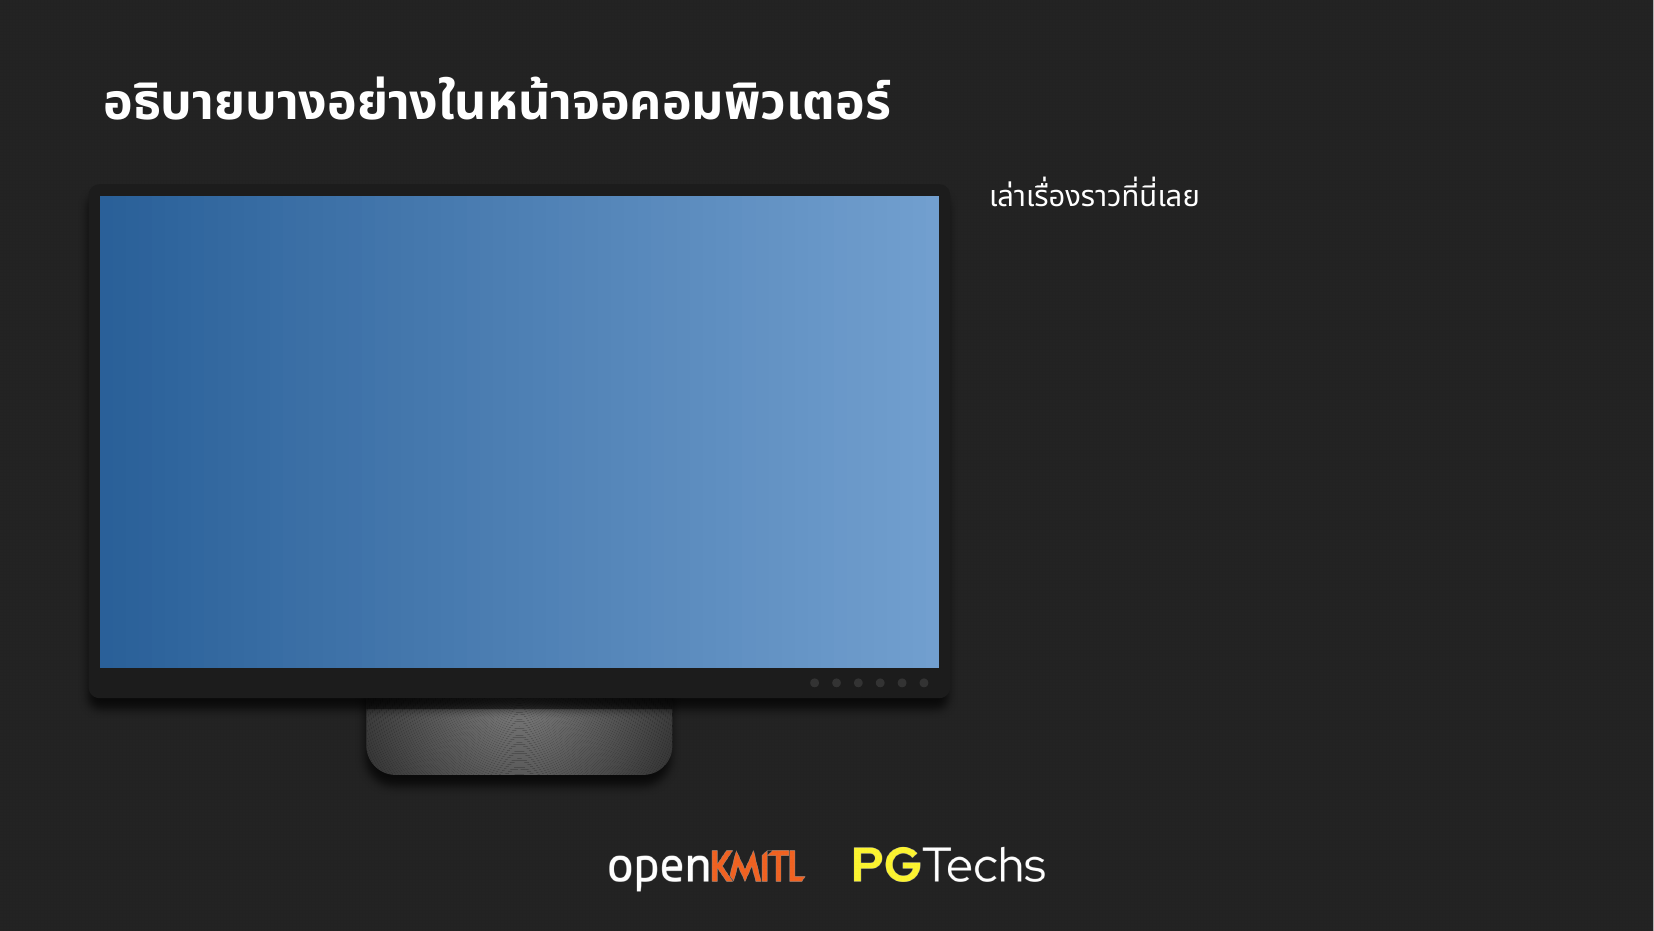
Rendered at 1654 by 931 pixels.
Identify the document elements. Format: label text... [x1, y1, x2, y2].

text_box อธิบายบางอย่างในหน้าจอคอมพิวเตอร์ [88, 59, 1565, 178]
picture [0, 0, 1654, 931]
text_box เล่าเรื่องราวที่นี่เลย [974, 167, 1595, 797]
text_box [88, 184, 951, 775]
